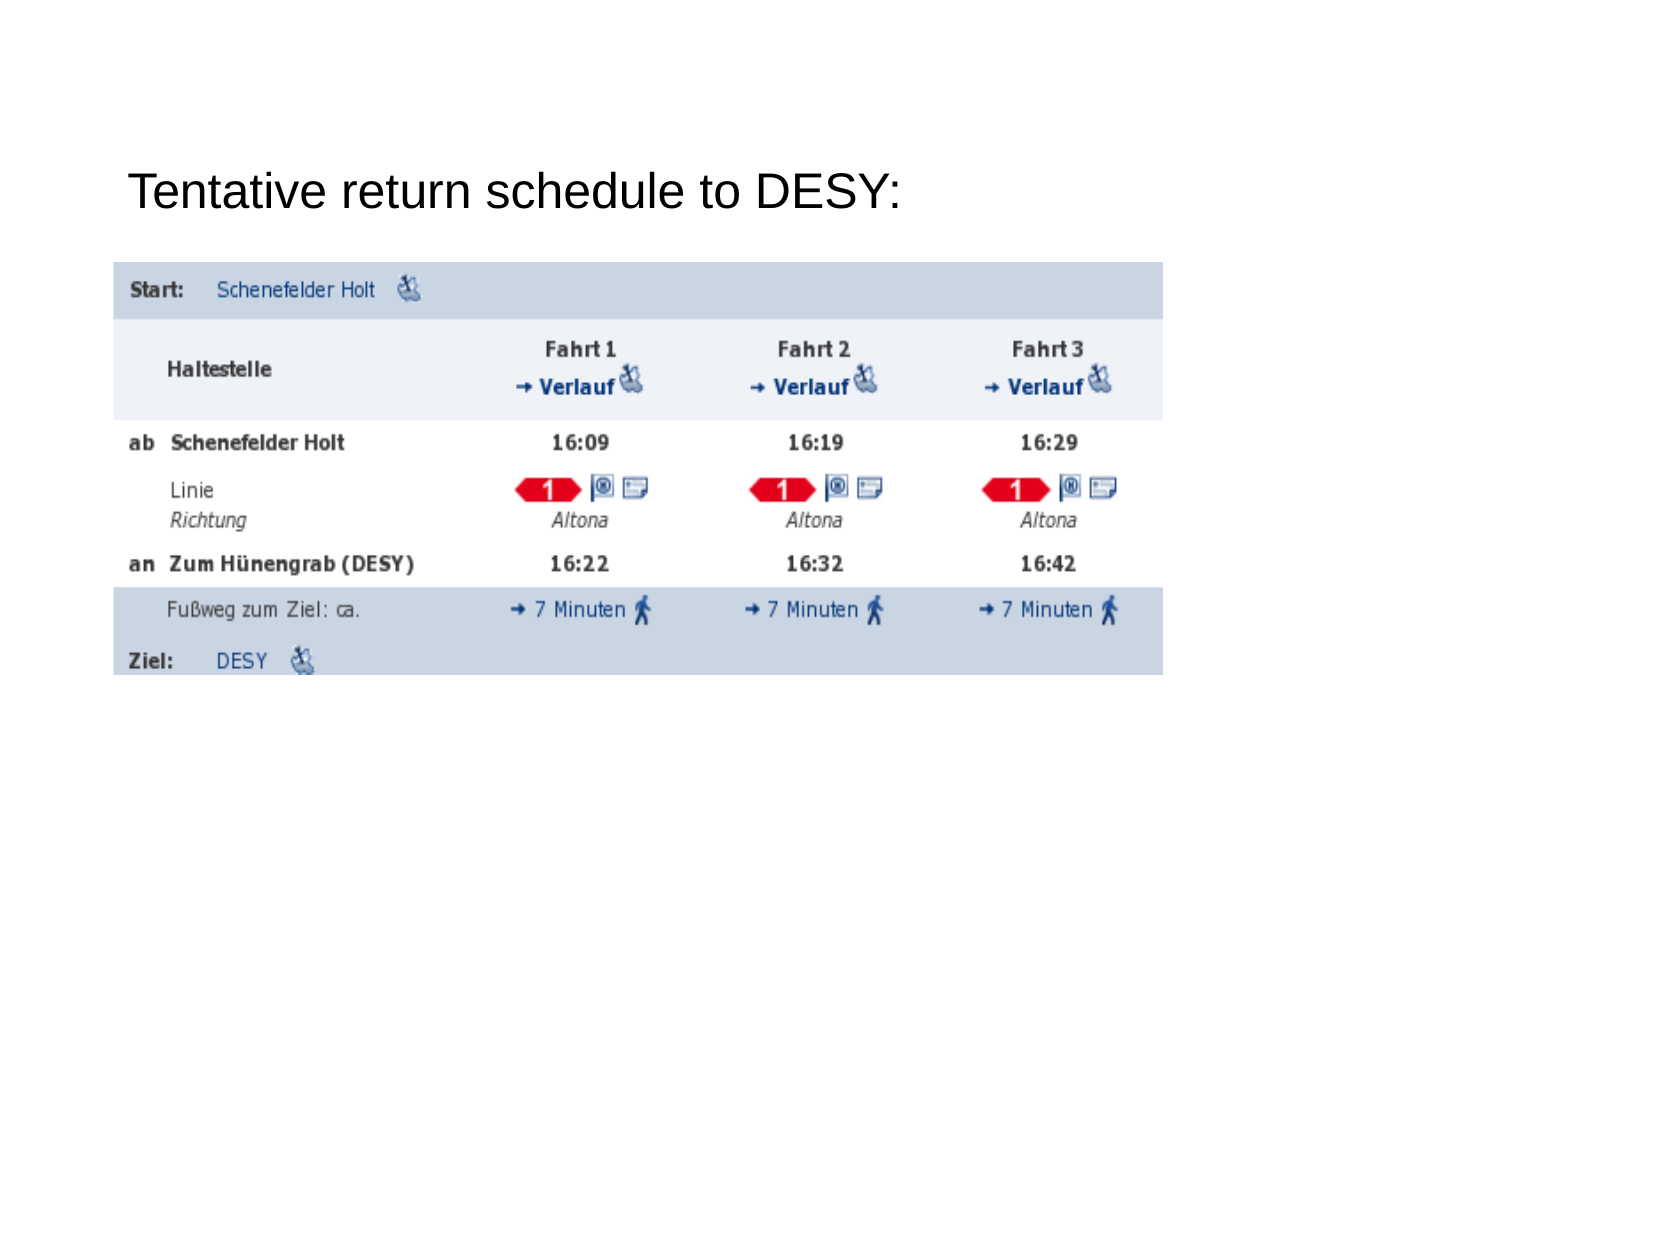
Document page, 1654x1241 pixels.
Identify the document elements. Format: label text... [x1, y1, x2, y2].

picture [112, 262, 1163, 676]
text_box Tentative return schedule to DESY: [112, 156, 1051, 227]
